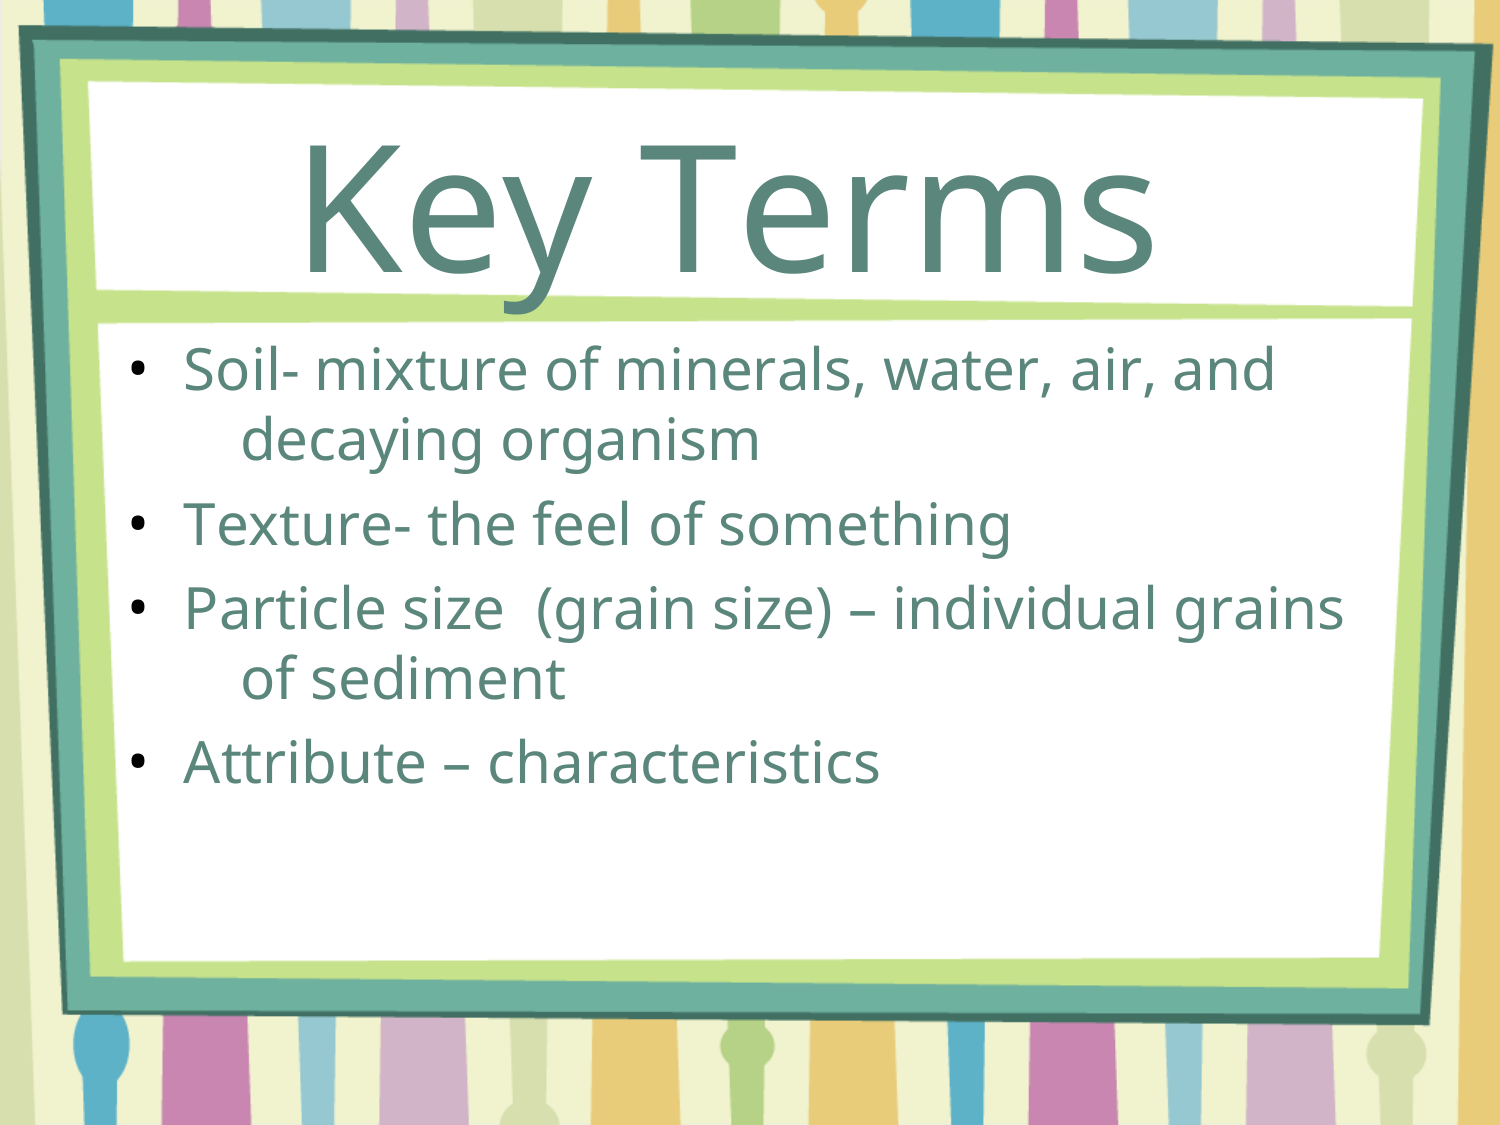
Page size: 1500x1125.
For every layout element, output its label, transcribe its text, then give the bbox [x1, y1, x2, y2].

list Soil- mixture of minerals, water, air, and decaying organism Texture- the feel of something Particle size (grain size) – individual grains of sediment Attribute – characteristics [112, 324, 1401, 1005]
title Key Terms [75, 87, 1426, 276]
